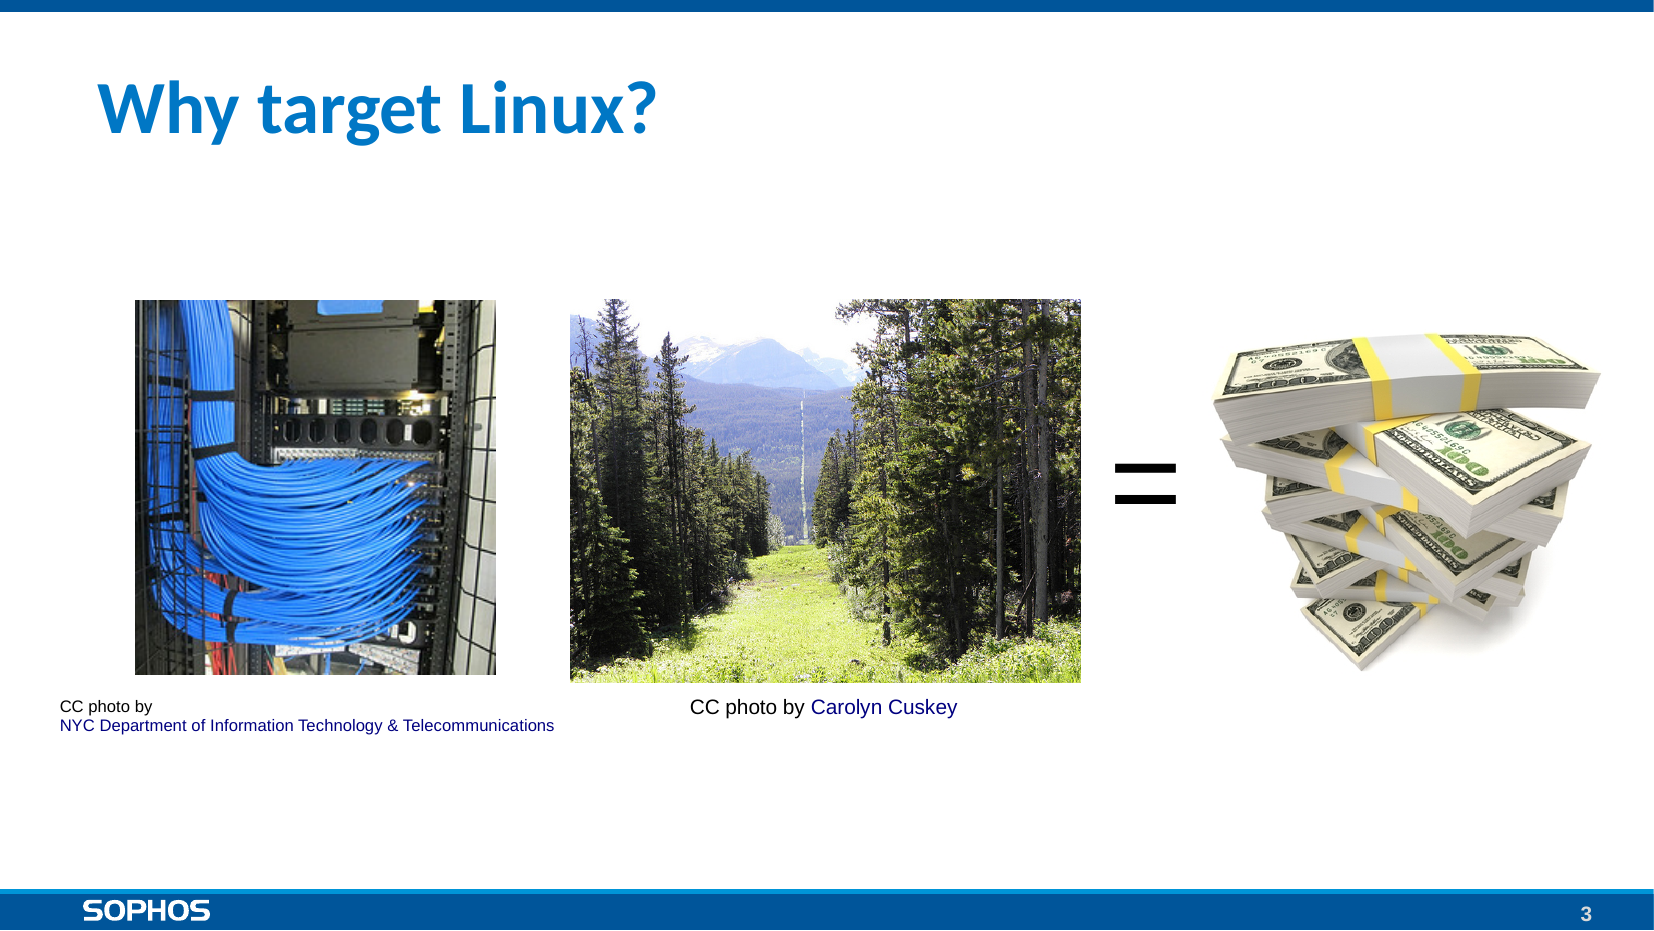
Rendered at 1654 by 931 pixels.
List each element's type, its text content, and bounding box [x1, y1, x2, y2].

picture [135, 300, 496, 676]
text_box = [1095, 405, 1231, 560]
text_box CC photo by NYC Department of Information Technology & Telecommunications [45, 690, 579, 766]
title Why target Linux? [82, 37, 1571, 170]
text_box CC photo by Carolyn Cuskey [675, 688, 976, 751]
picture [1185, 329, 1621, 690]
picture [570, 299, 1081, 684]
